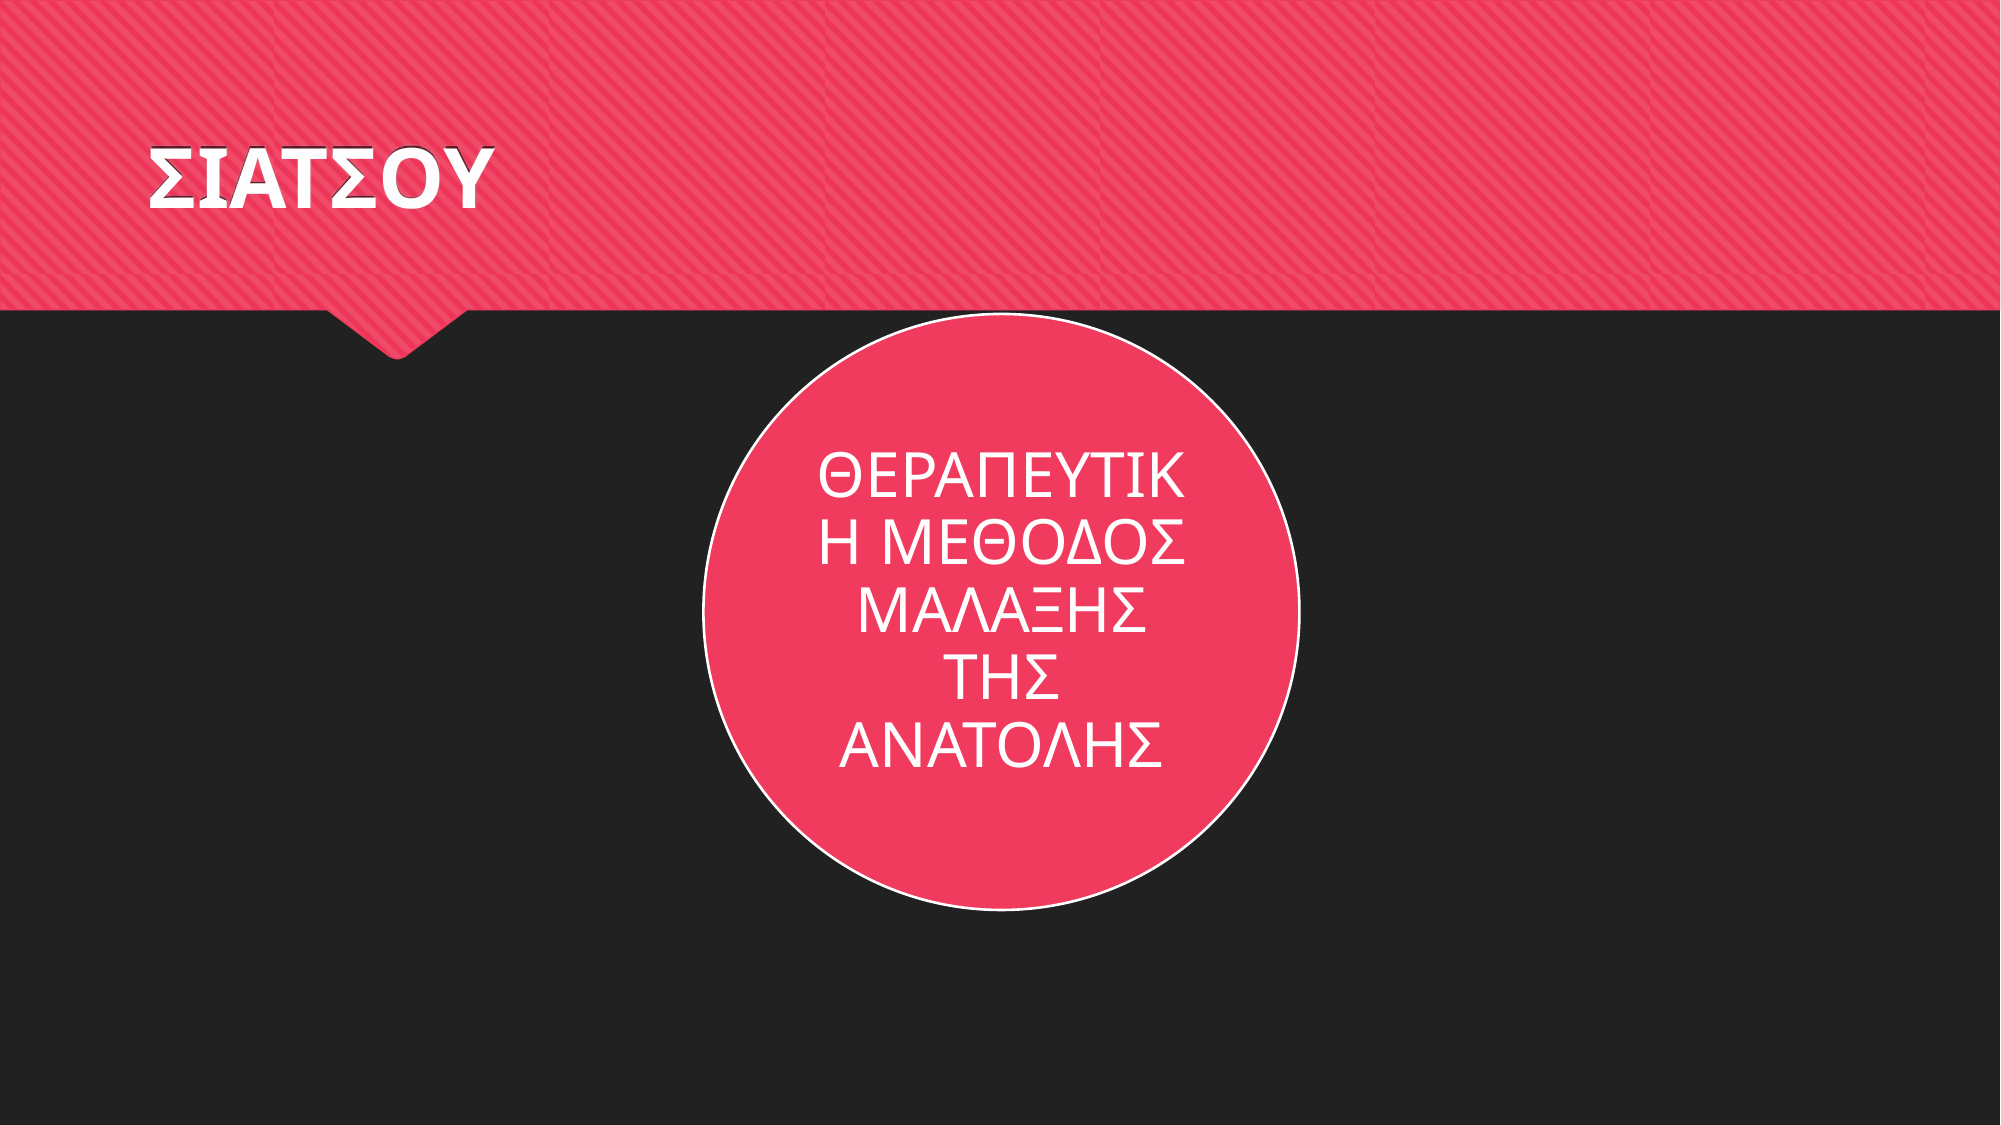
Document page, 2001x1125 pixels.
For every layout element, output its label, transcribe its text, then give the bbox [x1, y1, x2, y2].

text_box ΘΕΡΑΠΕΥΤΙΚΗ ΜΕΘΟΔΟΣ ΜΑΛΑΞΗΣ ΤΗΣ ΑΝΑΤΟΛΗΣ [703, 313, 1300, 910]
title ΣΙΑΤΣΟΥ [132, 73, 1868, 233]
